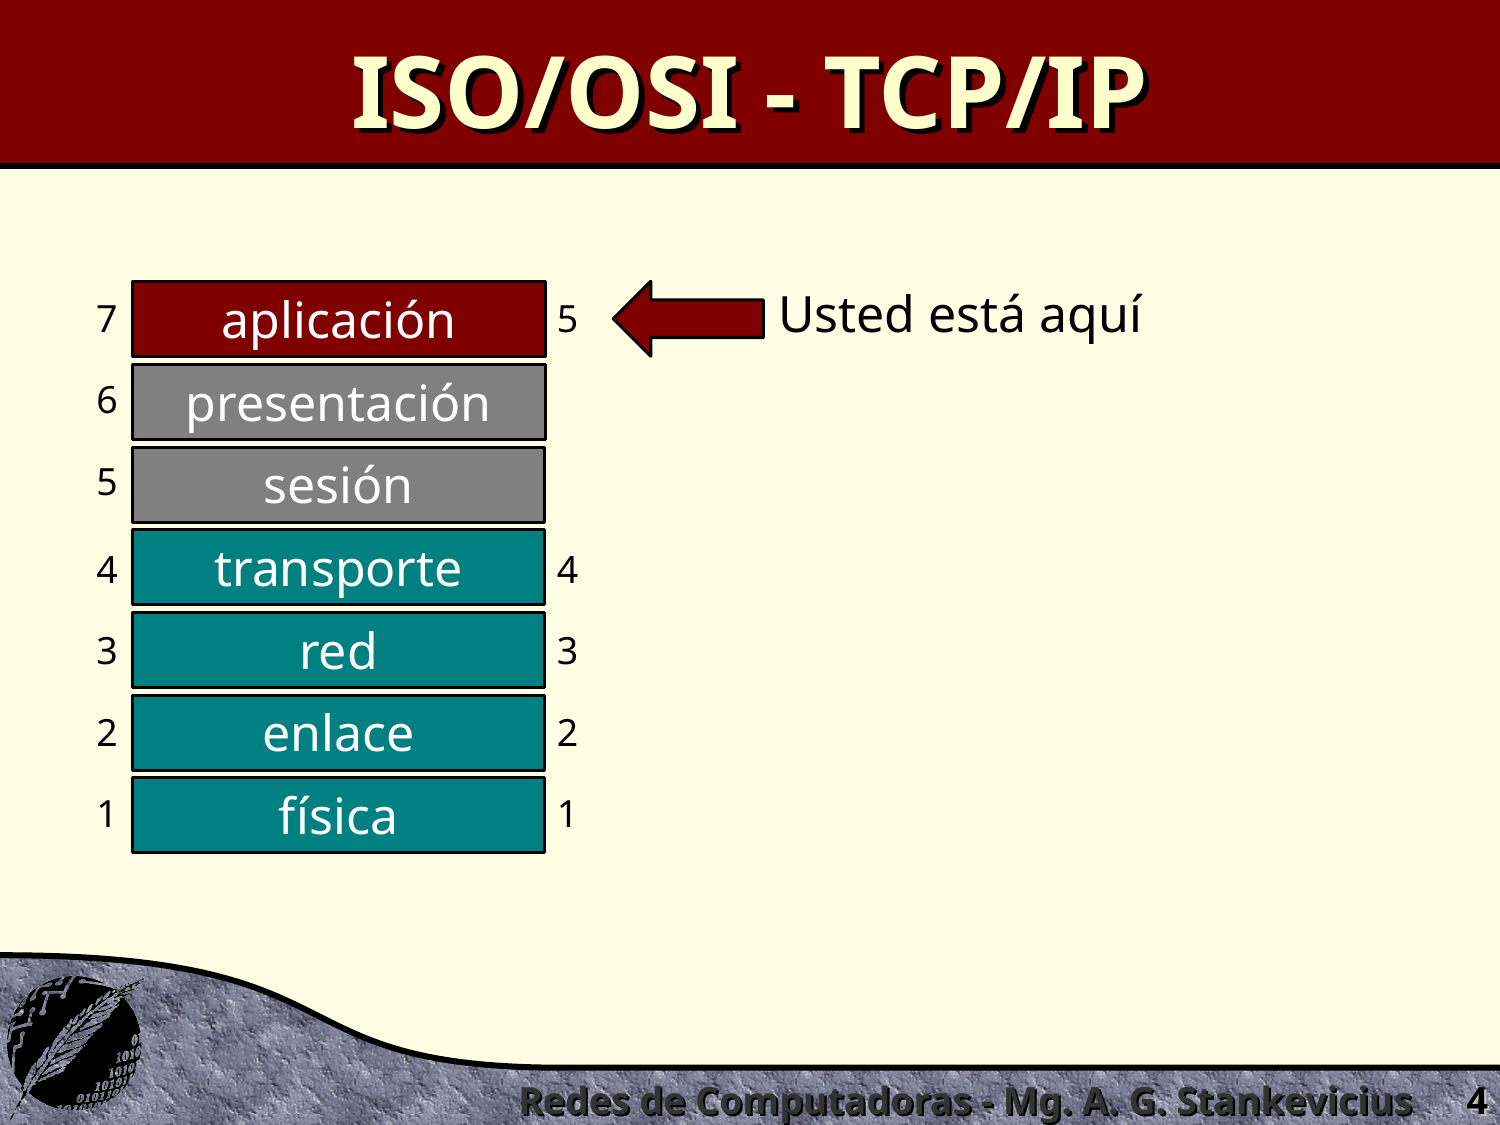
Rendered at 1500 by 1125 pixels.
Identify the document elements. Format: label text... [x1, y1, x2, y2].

title ISO/OSI - TCP/IP [15, 5, 1485, 160]
text_box 7 [81, 287, 132, 348]
text_box 3 [81, 619, 132, 680]
text_box 1 [81, 782, 132, 843]
text_box física [132, 777, 545, 853]
text_box transporte [132, 529, 545, 605]
text_box 4 [81, 538, 132, 599]
text_box 5 [81, 450, 132, 511]
picture [0, 959, 1500, 1125]
text_box aplicación [132, 281, 546, 357]
text_box sesión [132, 447, 545, 523]
text_box 1 [541, 782, 594, 843]
text_box 3 [541, 619, 594, 680]
text_box 6 [81, 368, 132, 430]
text_box enlace [132, 695, 545, 771]
text_box 2 [81, 701, 132, 762]
text_box Usted está aquí [763, 271, 1157, 357]
text_box 4 [541, 538, 594, 599]
text_box 5 [546, 287, 594, 348]
picture [790, 1100, 795, 1110]
picture [1047, 1100, 1054, 1110]
text_box [613, 281, 763, 357]
text_box presentación [132, 364, 546, 440]
text_box 2 [541, 701, 594, 763]
text_box red [132, 612, 545, 688]
